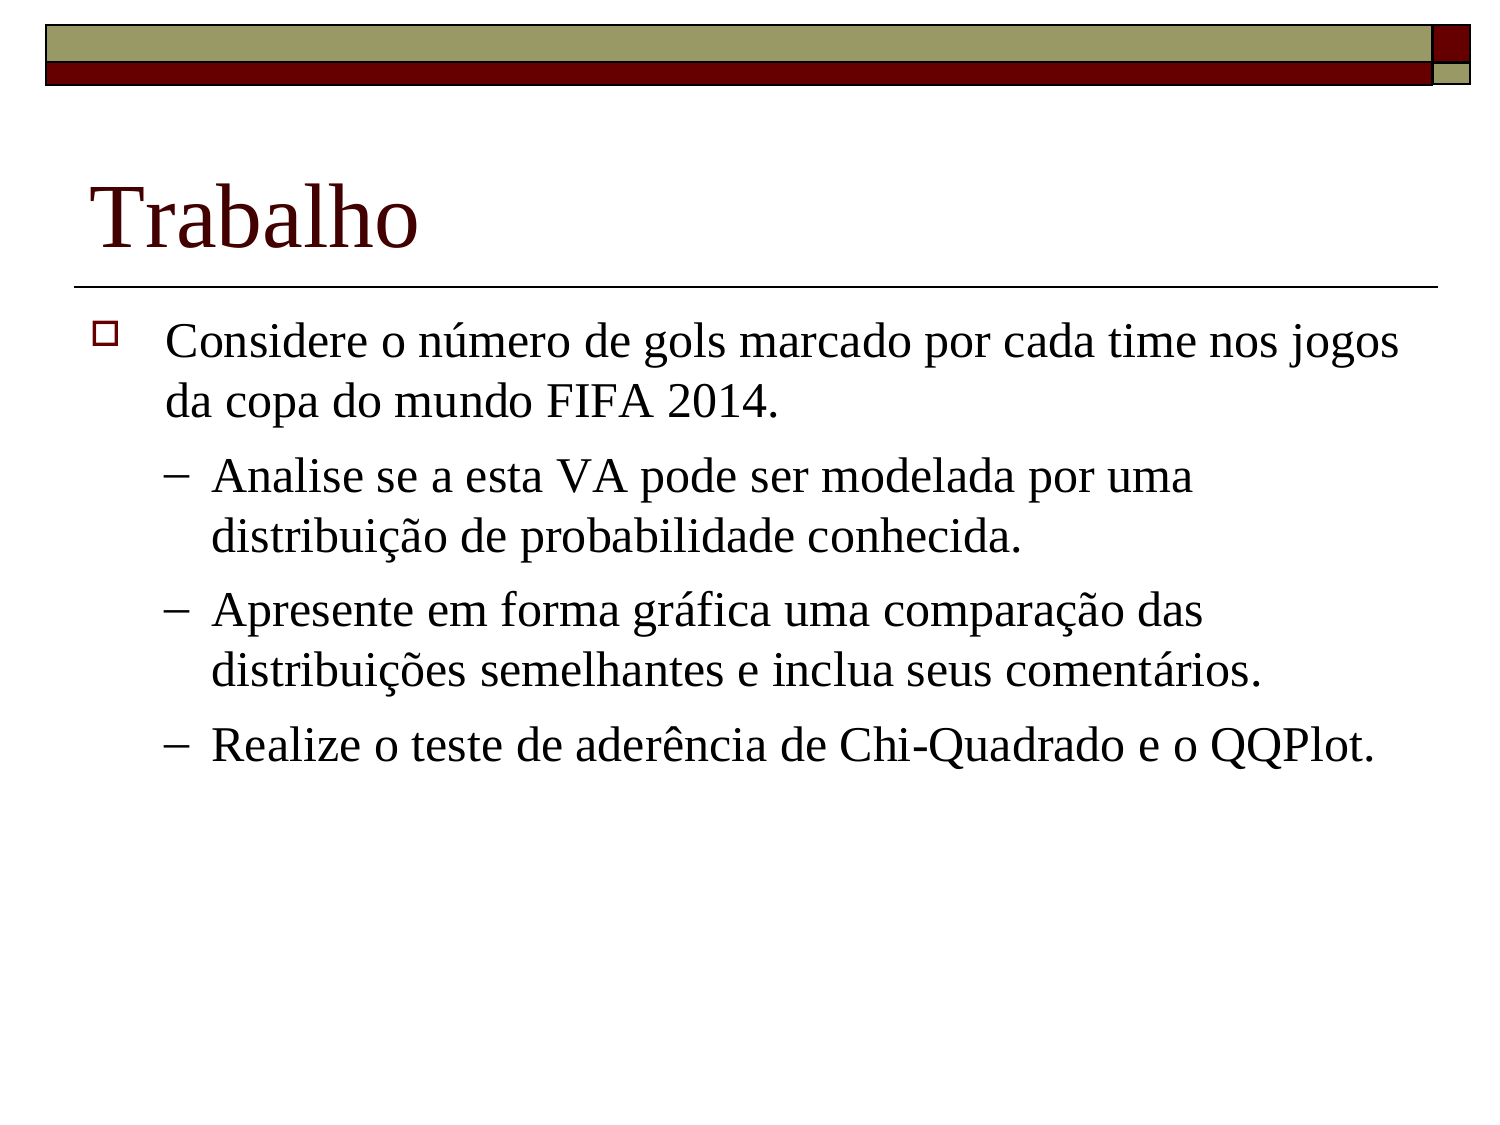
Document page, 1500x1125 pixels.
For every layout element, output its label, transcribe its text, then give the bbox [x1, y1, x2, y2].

title Trabalho [74, 39, 1425, 274]
text_box Considere o número de gols marcado por cada time nos jogos da copa do mundo FIFA 2014. Analise se a esta VA pode ser modelada por uma distribuição de probabilidade conhecida. Apresente em forma gráfica uma comparação das distribuições semelhantes e inclua seus comentários. Realize o teste de aderência de Chi-Quadrado e o QQPlot. [75, 299, 1426, 1006]
